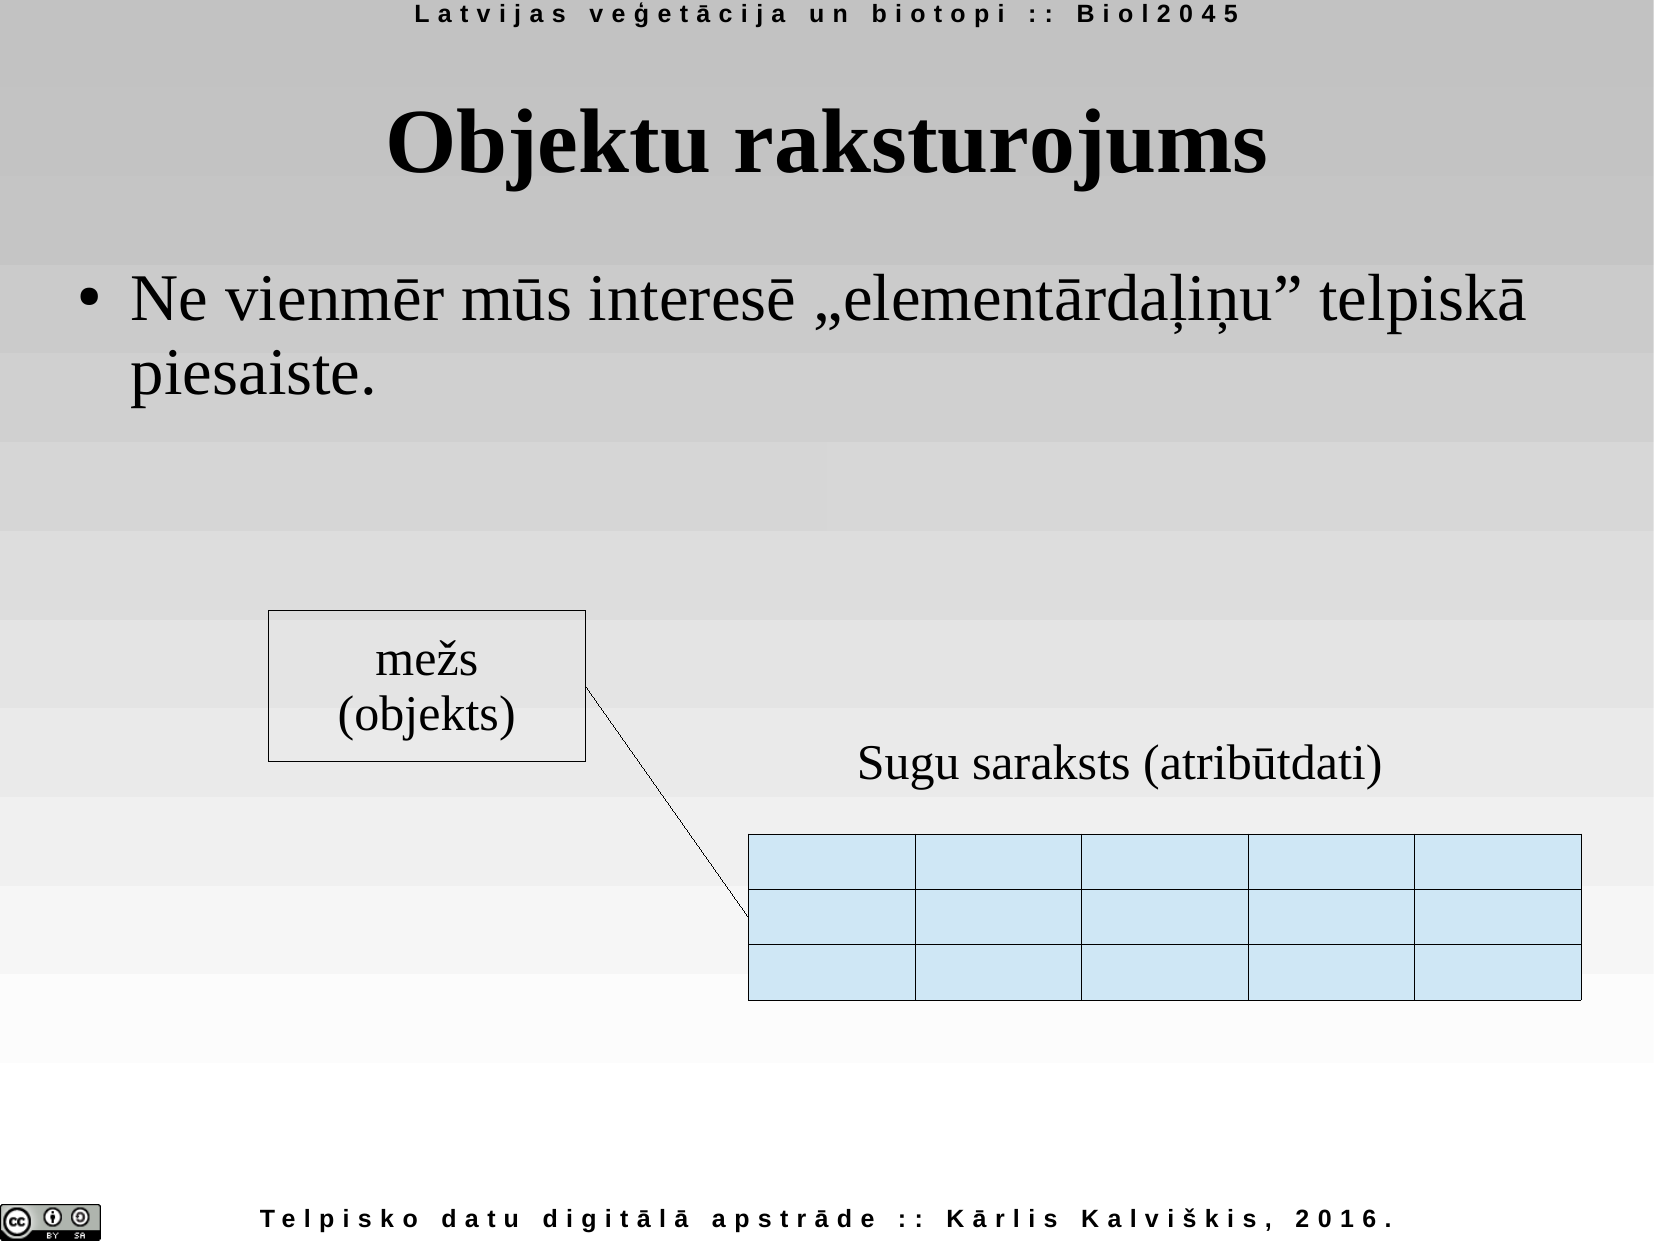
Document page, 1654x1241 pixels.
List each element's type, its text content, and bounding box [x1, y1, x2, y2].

table_cell [1082, 945, 1248, 1000]
text_box mežs (objekts) [268, 610, 586, 762]
list Ne vienmēr mūs interesē „elementārdaļiņu” telpiskā piesaiste. [59, 261, 1596, 1175]
table_cell [1249, 890, 1414, 944]
table_cell [916, 890, 1081, 944]
table_cell [1082, 890, 1248, 944]
table_cell [1415, 890, 1581, 944]
table_header [1249, 835, 1414, 889]
table_cell [916, 945, 1081, 1000]
picture [0, 0, 1654, 1241]
text_box Sugu saraksts (atribūtdati) [856, 734, 1384, 791]
table_header [1082, 835, 1248, 889]
title Objektu raksturojums [59, 37, 1596, 246]
table_cell [1249, 945, 1414, 1000]
table_header [749, 835, 915, 889]
table_header [916, 835, 1081, 889]
table_header [1415, 835, 1581, 889]
table_cell [1415, 945, 1581, 1000]
table_cell [749, 890, 915, 944]
table_cell [749, 945, 915, 1000]
